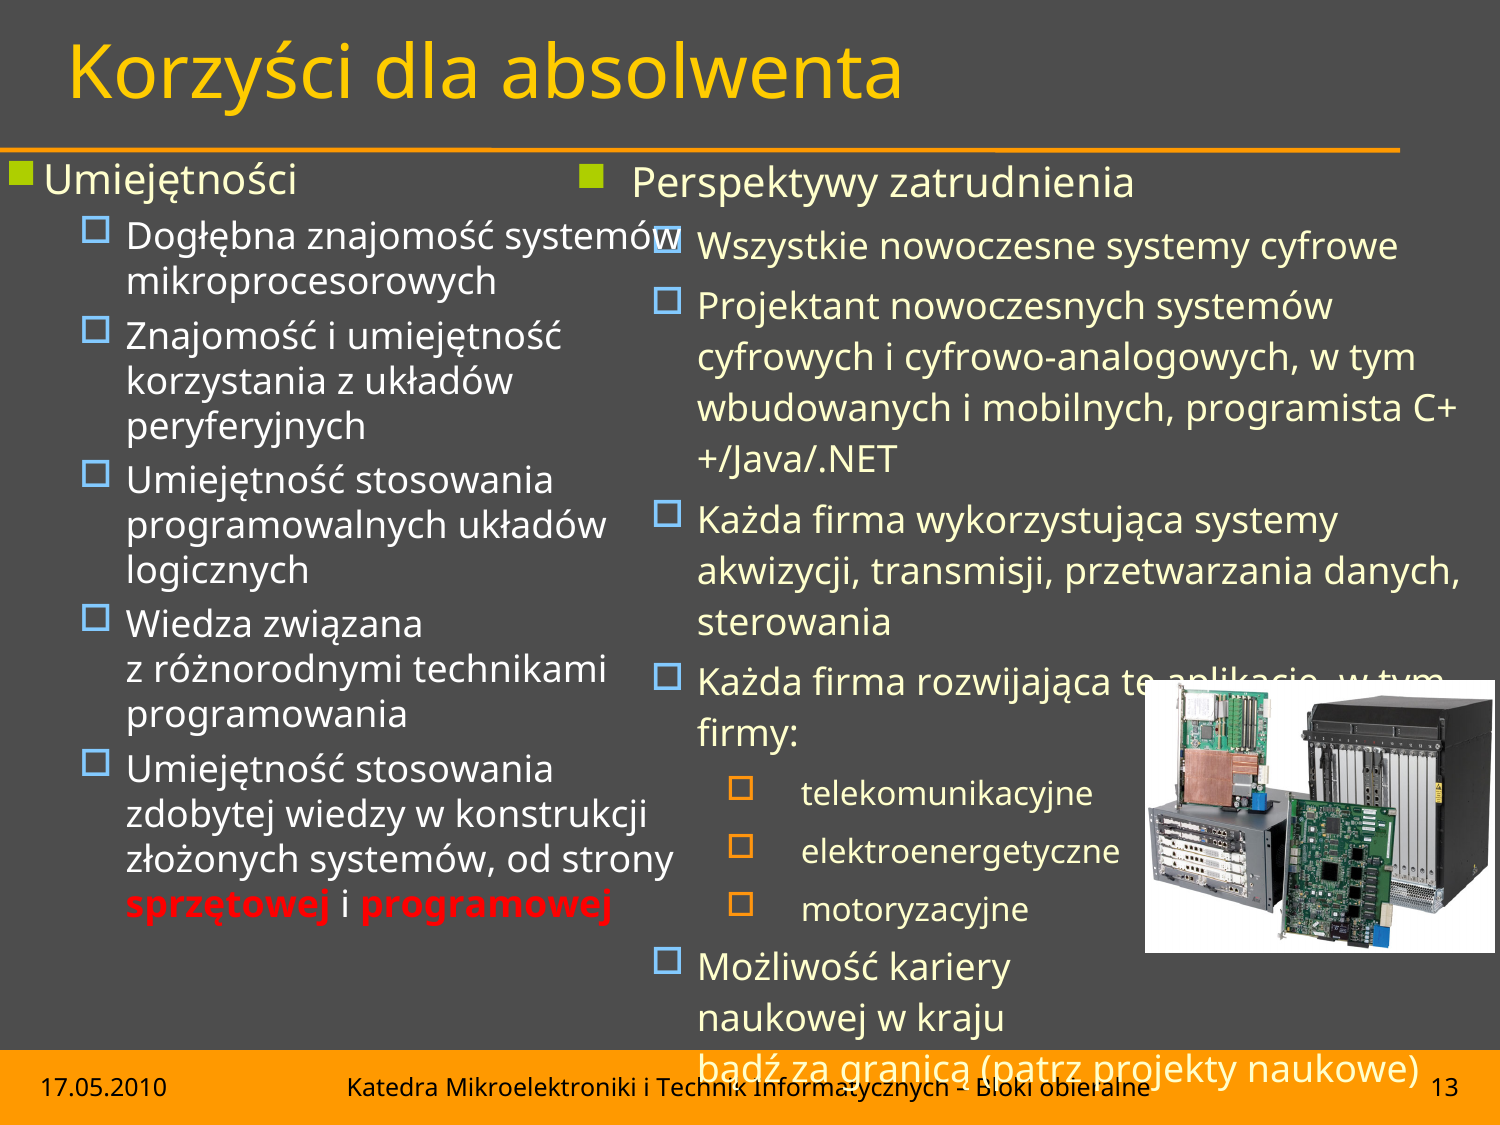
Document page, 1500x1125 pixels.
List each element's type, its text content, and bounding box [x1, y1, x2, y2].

title Korzyści dla absolwenta [52, 5, 1469, 135]
list Perspektywy zatrudnienia Wszystkie nowoczesne systemy cyfrowe Projektant nowoczesnych systemów cyfrowych i cyfrowo-analogowych, w tym wbudowanych i mobilnych, programista C++/Java/.NET Każda firma wykorzystująca systemy akwizycji, transmisji, przetwarzania danych, sterowania Każda firma rozwijająca te aplikacje, w tym firmy: telekomunikacyjne elektroenergetyczne motoryzacyjne Możliwość kariery naukowej w kraju bądź za granicą (patrz projekty naukowe) [561, 145, 1500, 1050]
picture [1145, 680, 1495, 953]
text_box Umiejętności Dogłębna znajomość systemów mikroprocesorowych Znajomość i umiejętność korzystania z układów peryferyjnych Umiejętność stosowania programowalnych układów logicznych Wiedza związana z różnorodnymi technikami programowania Umiejętność stosowania zdobytej wiedzy w konstrukcji złożonych systemów, od strony sprzętowej i programowej [0, 145, 703, 1023]
